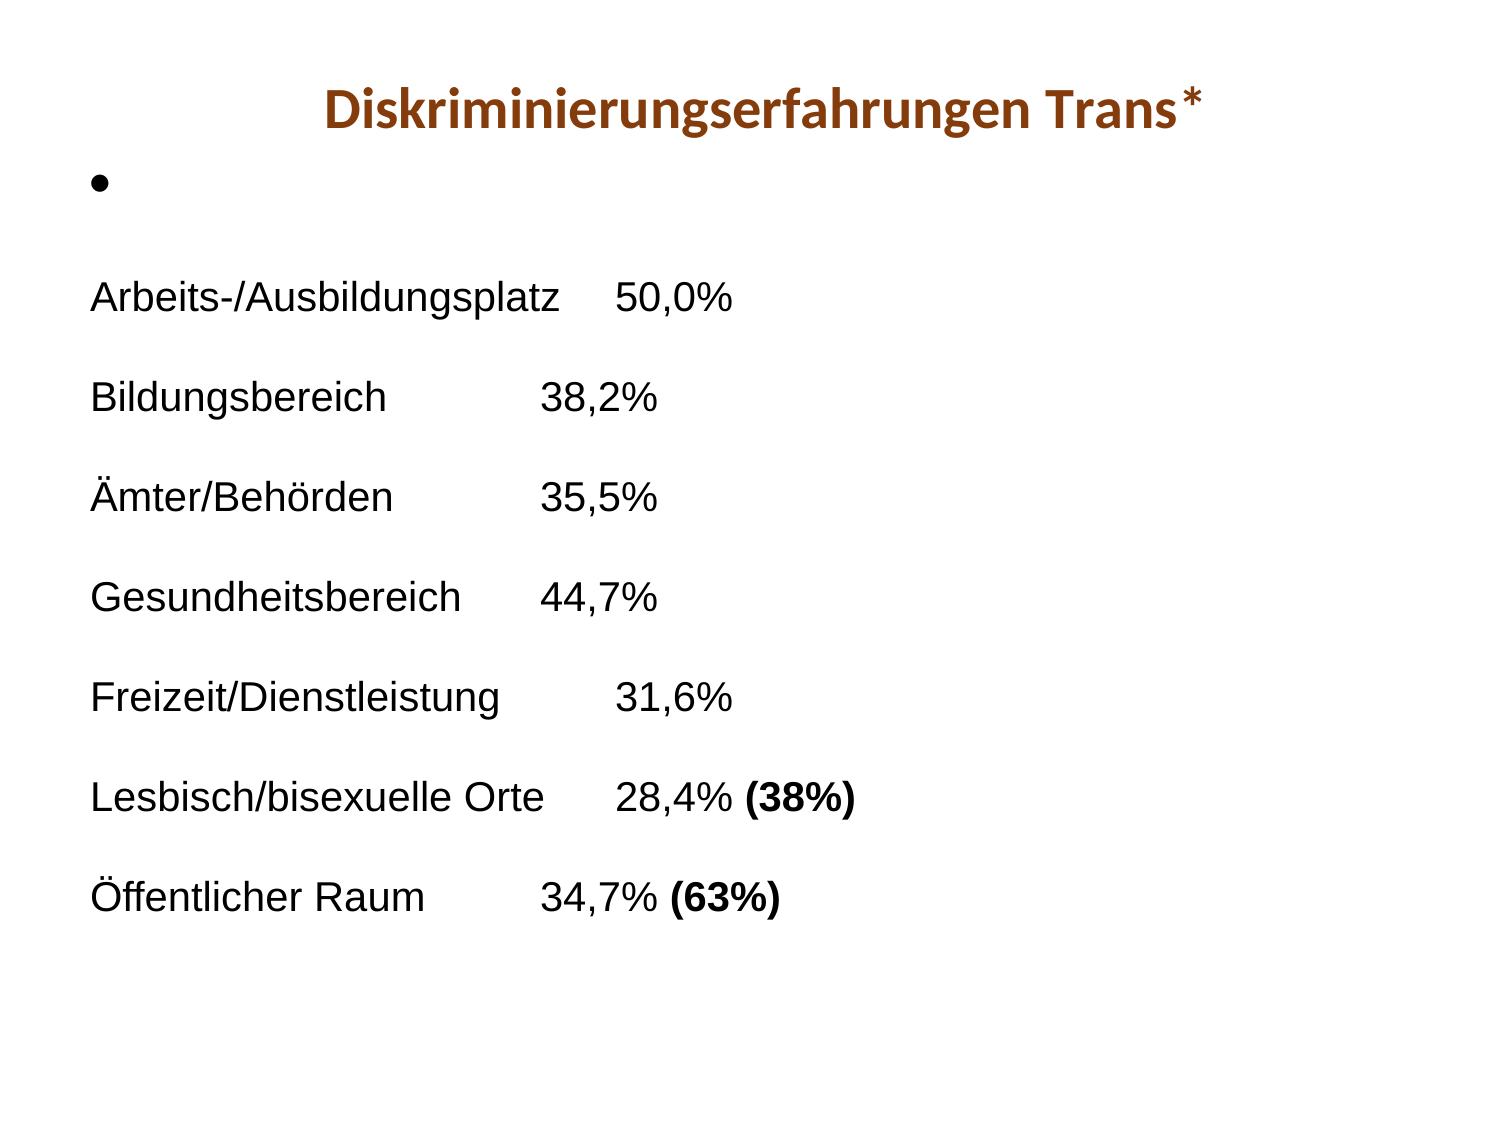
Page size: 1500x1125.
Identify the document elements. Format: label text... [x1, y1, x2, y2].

text_box Diskriminierungserfahrungen Trans* [91, 54, 1442, 163]
text_box Arbeits-/Ausbildungsplatz 50,0% Bildungsbereich 38,2% Ämter/Behörden 35,5% Gesundheitsbereich 44,7% Freizeit/Dienstleistung 31,6% Lesbisch/bisexuelle Orte 28,4% (38%) Öffentlicher Raum 34,7% (63%) [75, 134, 1425, 1005]
